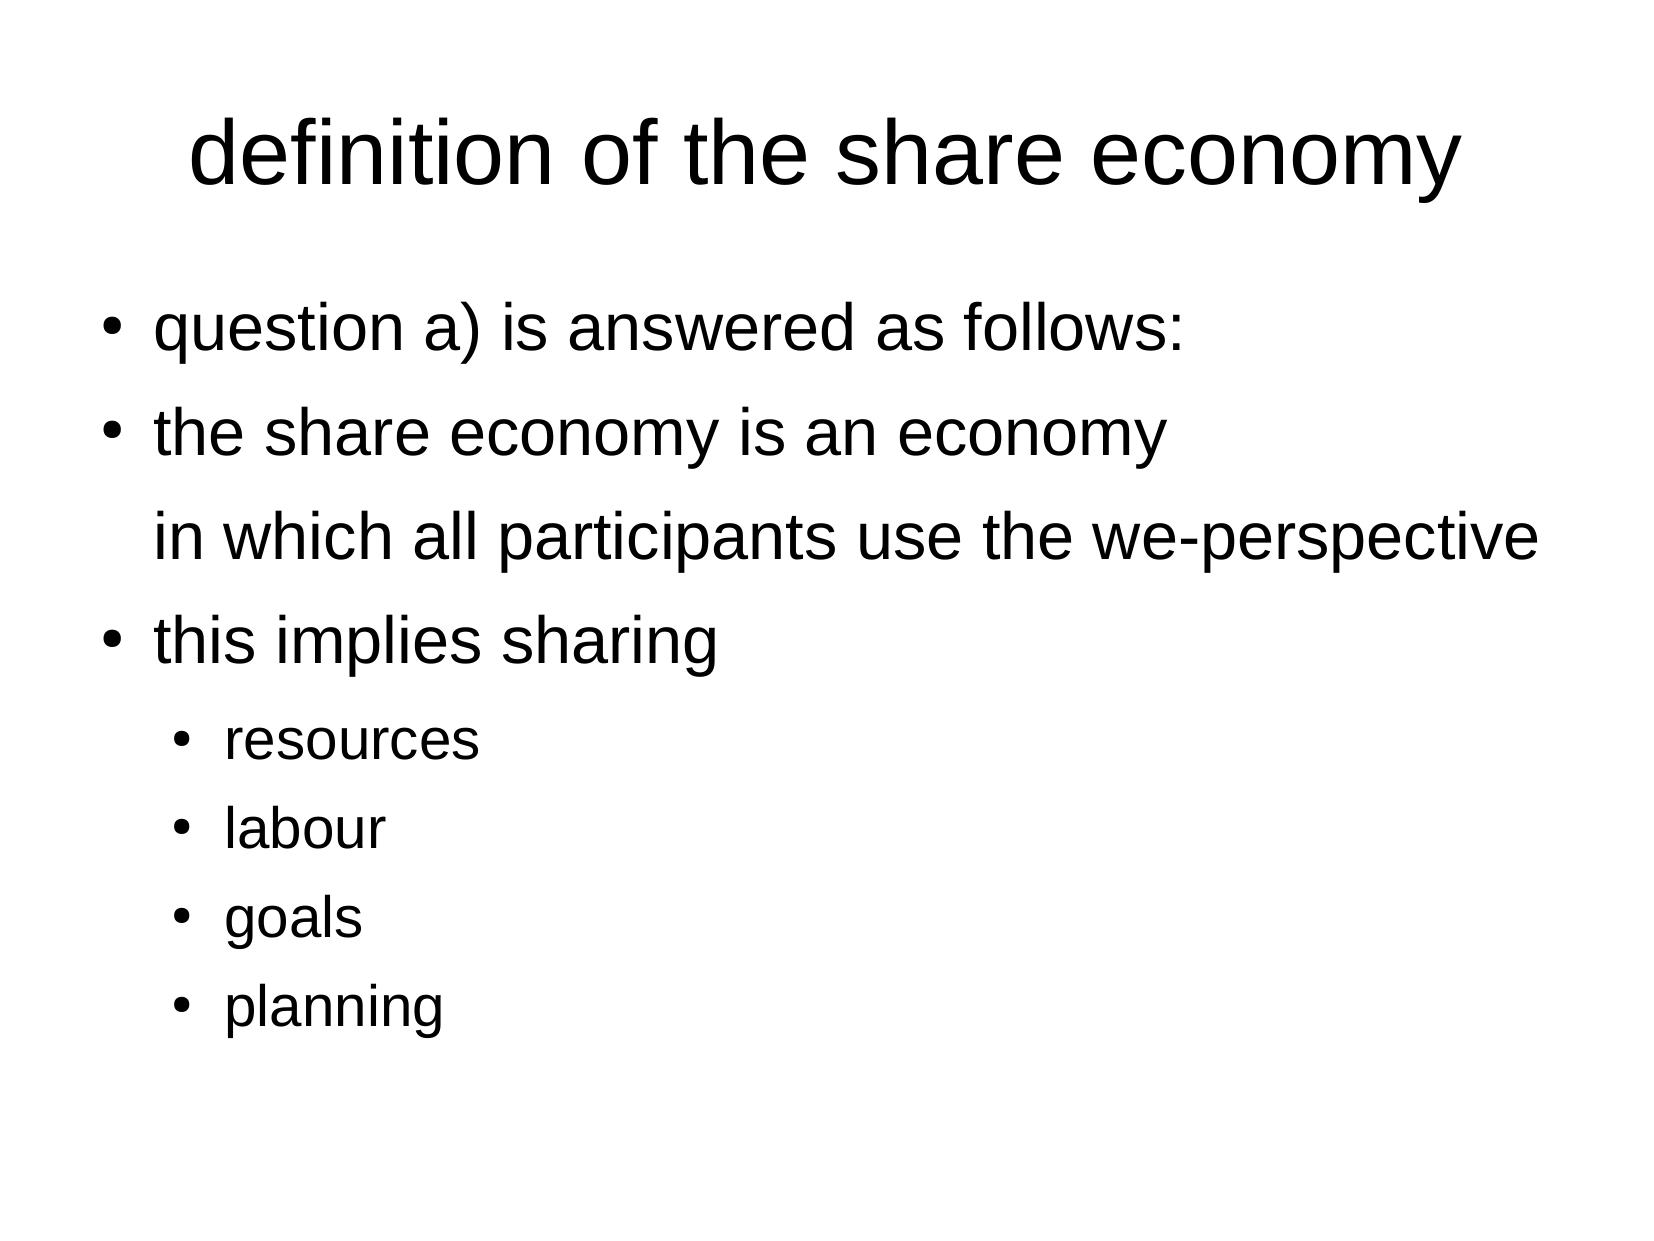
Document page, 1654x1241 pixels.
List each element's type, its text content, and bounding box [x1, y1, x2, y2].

title definition of the share economy [82, 56, 1571, 250]
list question a) is answered as follows: the share economy is an economy in which all participants use the we-perspective this implies sharing resources labour goals planning [82, 290, 1571, 1109]
